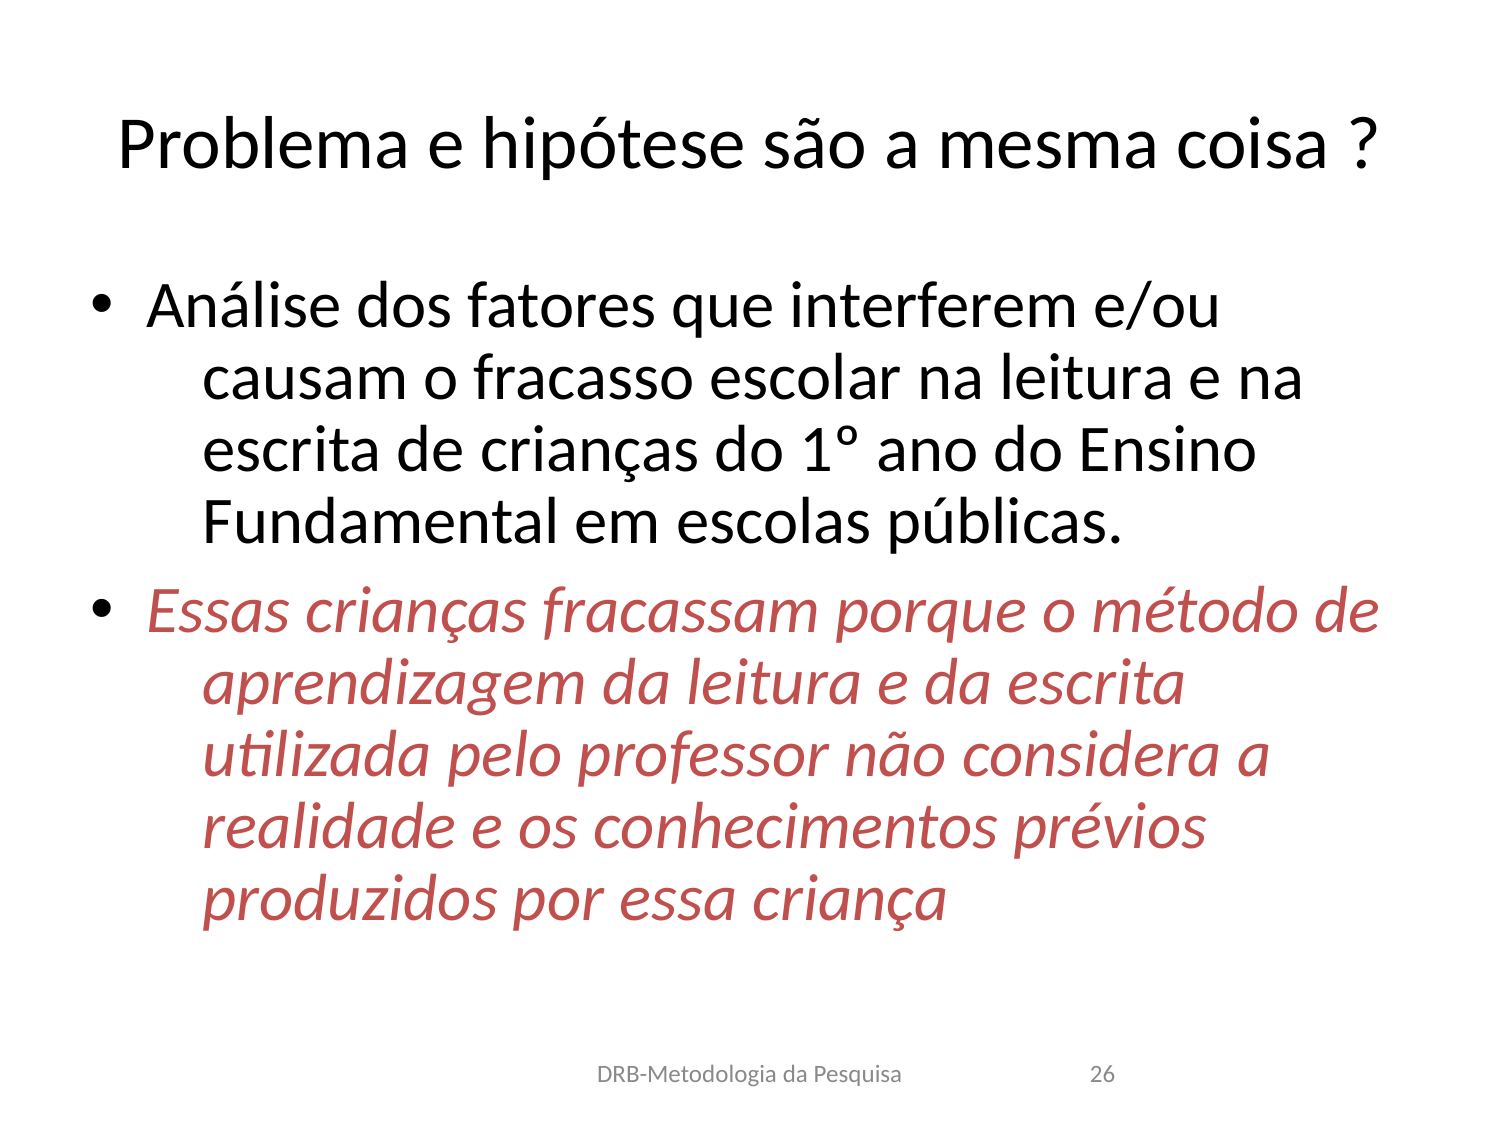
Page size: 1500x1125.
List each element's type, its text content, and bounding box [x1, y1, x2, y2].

text_box DRB-Metodologia da Pesquisa [512, 1042, 988, 1103]
list Análise dos fatores que interferem e/ou causam o fracasso escolar na leitura e na escrita de crianças do 1º ano do Ensino Fundamental em escolas públicas. Essas crianças fracassam porque o método de aprendizagem da leitura e da escrita utilizada pelo professor não considera a realidade e os conhecimentos prévios produzidos por essa criança [75, 262, 1426, 1005]
text_box 26 [1074, 1042, 1426, 1103]
title Problema e hipótese são a mesma coisa ? [75, 45, 1426, 233]
